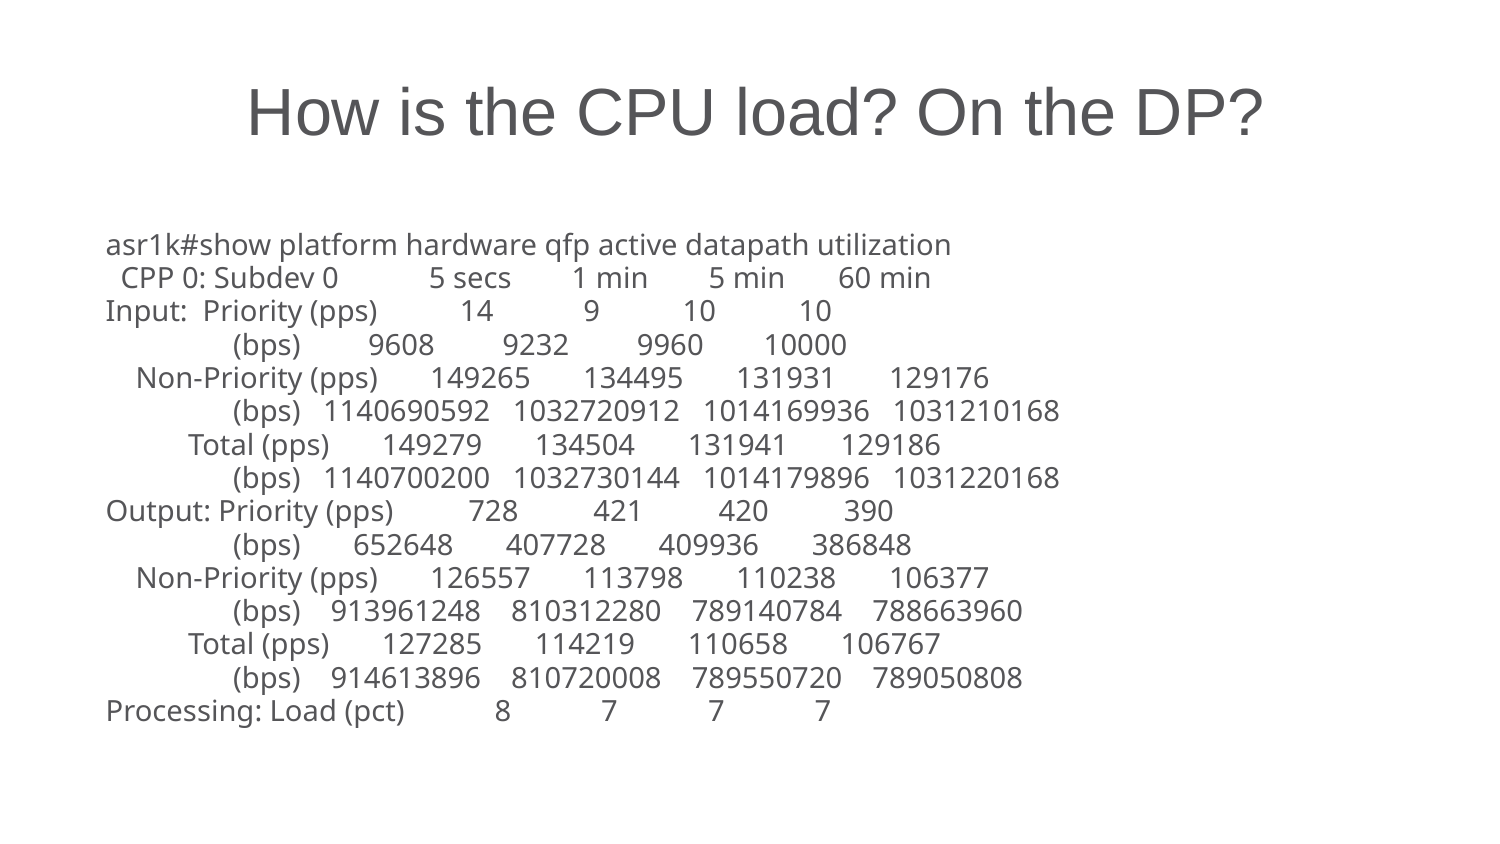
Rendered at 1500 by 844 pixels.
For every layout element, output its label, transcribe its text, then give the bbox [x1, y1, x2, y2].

title How is the CPU load? On the DP? [71, 55, 1441, 177]
list asr1k#show platform hardware qfp active datapath utilization CPP 0: Subdev 0 5 secs 1 min 5 min 60 min Input: Priority (pps) 14 9 10 10 (bps) 9608 9232 9960 10000 Non-Priority (pps) 149265 134495 131931 129176 (bps) 1140690592 1032720912 1014169936 1031210168 Total (pps) 149279 134504 131941 129186 (bps) 1140700200 1032730144 1014179896 1031220168 Output: Priority (pps) 728 421 420 390 (bps) 652648 407728 409936 386848 Non-Priority (pps) 126557 113798 110238 106377 (bps) 913961248 810312280 789140784 788663960 Total (pps) 127285 114219 110658 106767 (bps) 914613896 810720008 789550720 789050808 Processing: Load (pct) 8 7 7 7 [71, 221, 1441, 741]
